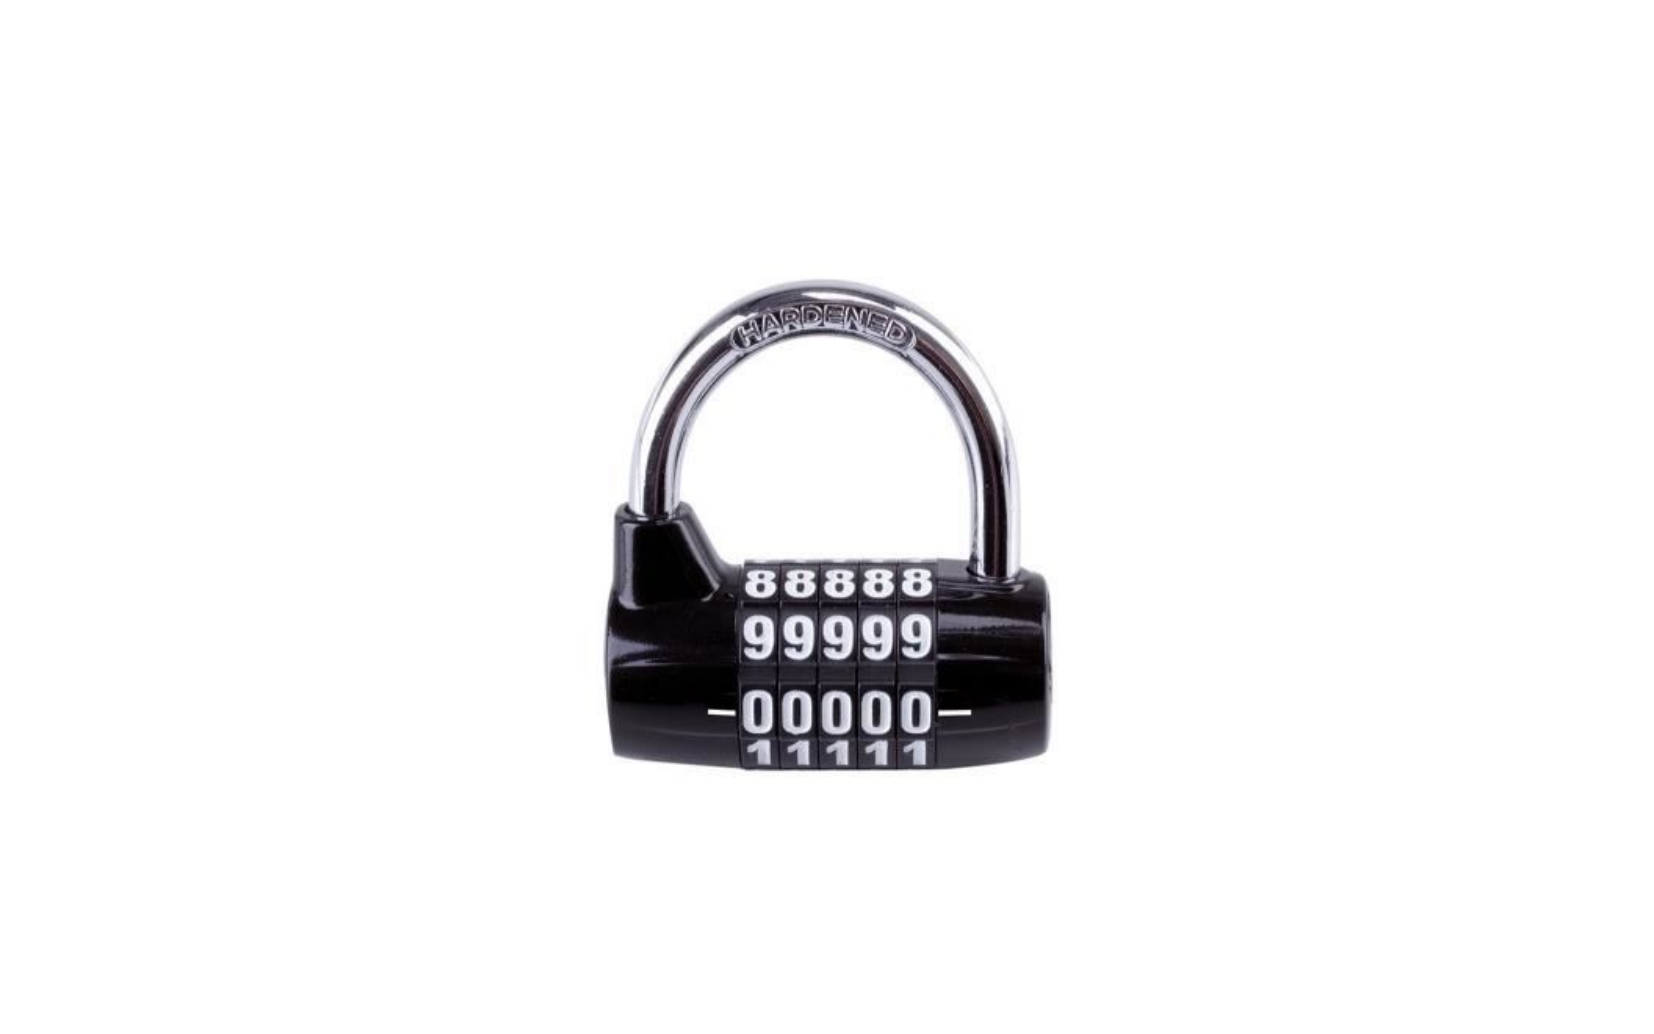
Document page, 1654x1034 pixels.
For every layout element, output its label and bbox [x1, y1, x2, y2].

picture [508, 214, 1145, 851]
